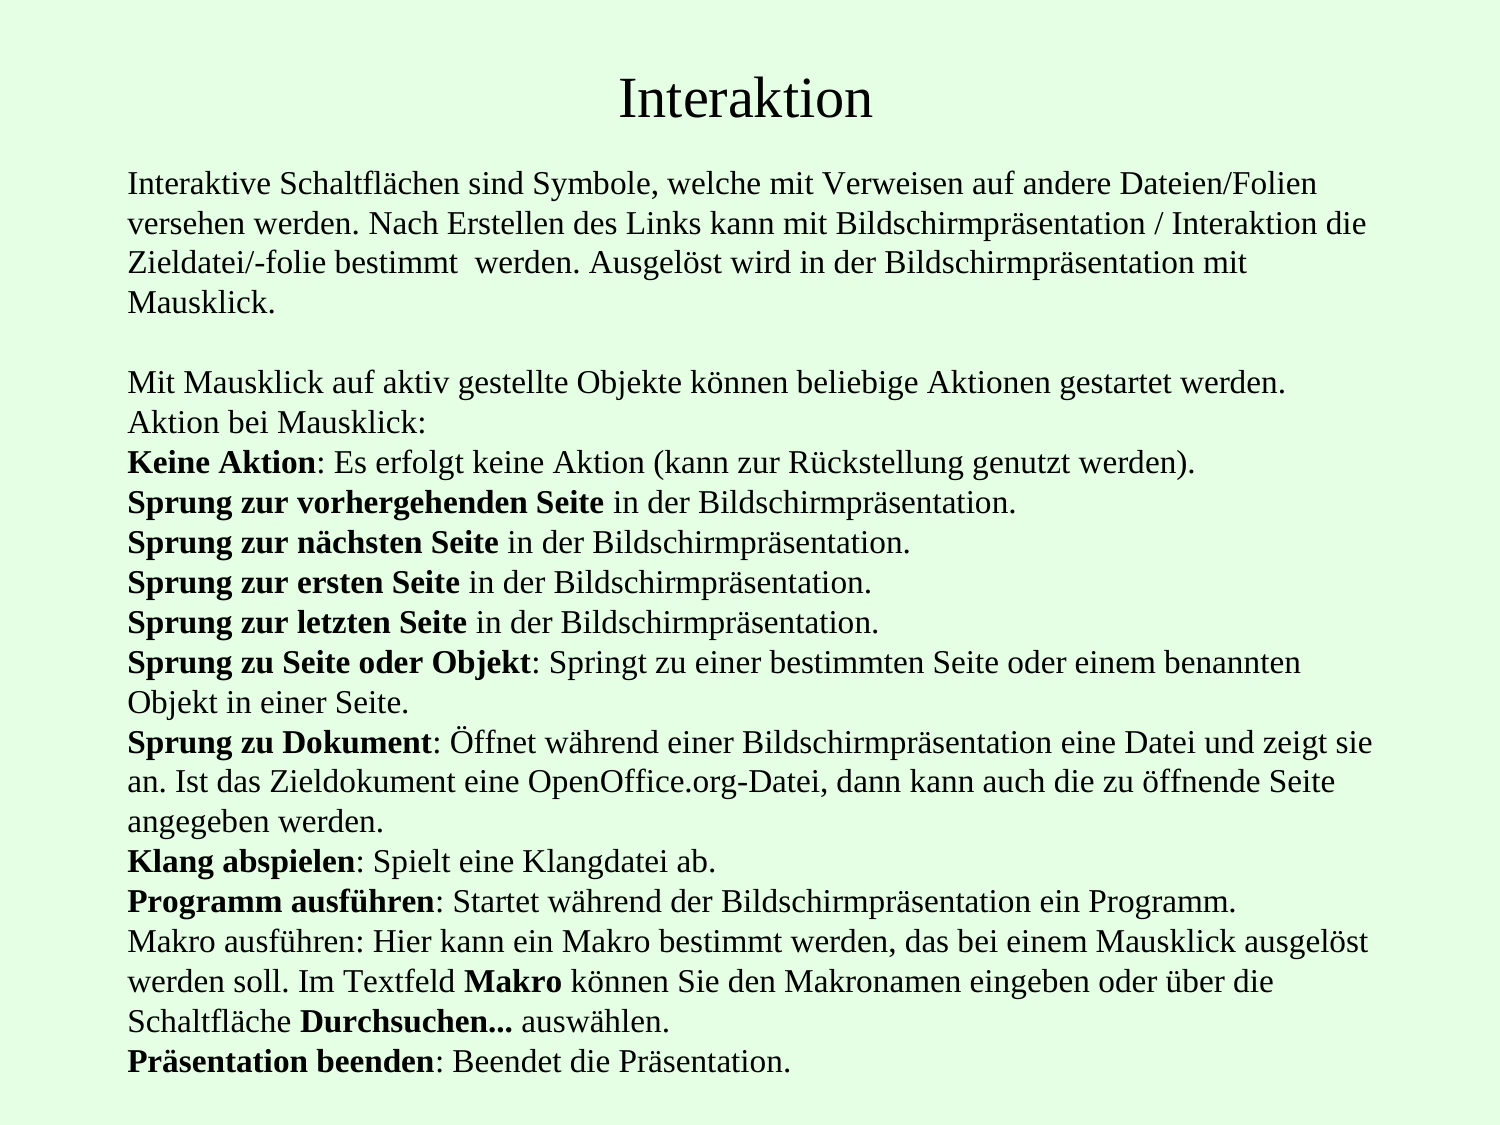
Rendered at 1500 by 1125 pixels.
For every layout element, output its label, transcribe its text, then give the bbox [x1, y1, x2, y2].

title Interaktion [112, 16, 1381, 153]
text_box Interaktive Schaltflächen sind Symbole, welche mit Verweisen auf andere Dateien/Folien versehen werden. Nach Erstellen des Links kann mit Bildschirmpräsentation / Interaktion die Zieldatei/-folie bestimmt werden. Ausgelöst wird in der Bildschirmpräsentation mit Mausklick. Mit Mausklick auf aktiv gestellte Objekte können beliebige Aktionen gestartet werden. Aktion bei Mausklick: Keine Aktion: Es erfolgt keine Aktion (kann zur Rückstellung genutzt werden). Sprung zur vorhergehenden Seite in der Bildschirmpräsentation. Sprung zur nächsten Seite in der Bildschirmpräsentation. Sprung zur ersten Seite in der Bildschirmpräsentation. Sprung zur letzten Seite in der Bildschirmpräsentation. Sprung zu Seite oder Objekt: Springt zu einer bestimmten Seite oder einem benannten Objekt in einer Seite. Sprung zu Dokument: Öffnet während einer Bildschirmpräsentation eine Datei und zeigt sie an. Ist das Zieldokument eine OpenOffice.org-Datei, dann kann auch die zu öffnende Seite angegeben werden. Klang abspielen: Spielt eine Klangdatei ab. Programm ausführen: Startet während der Bildschirmpräsentation ein Programm. Makro ausführen: Hier kann ein Makro bestimmt werden, das bei einem Mausklick ausgelöst werden soll. Im Textfeld Makro können Sie den Makronamen eingeben oder über die Schaltfläche Durchsuchen... auswählen. Präsentation beenden: Beendet die Präsentation. [112, 153, 1406, 1087]
